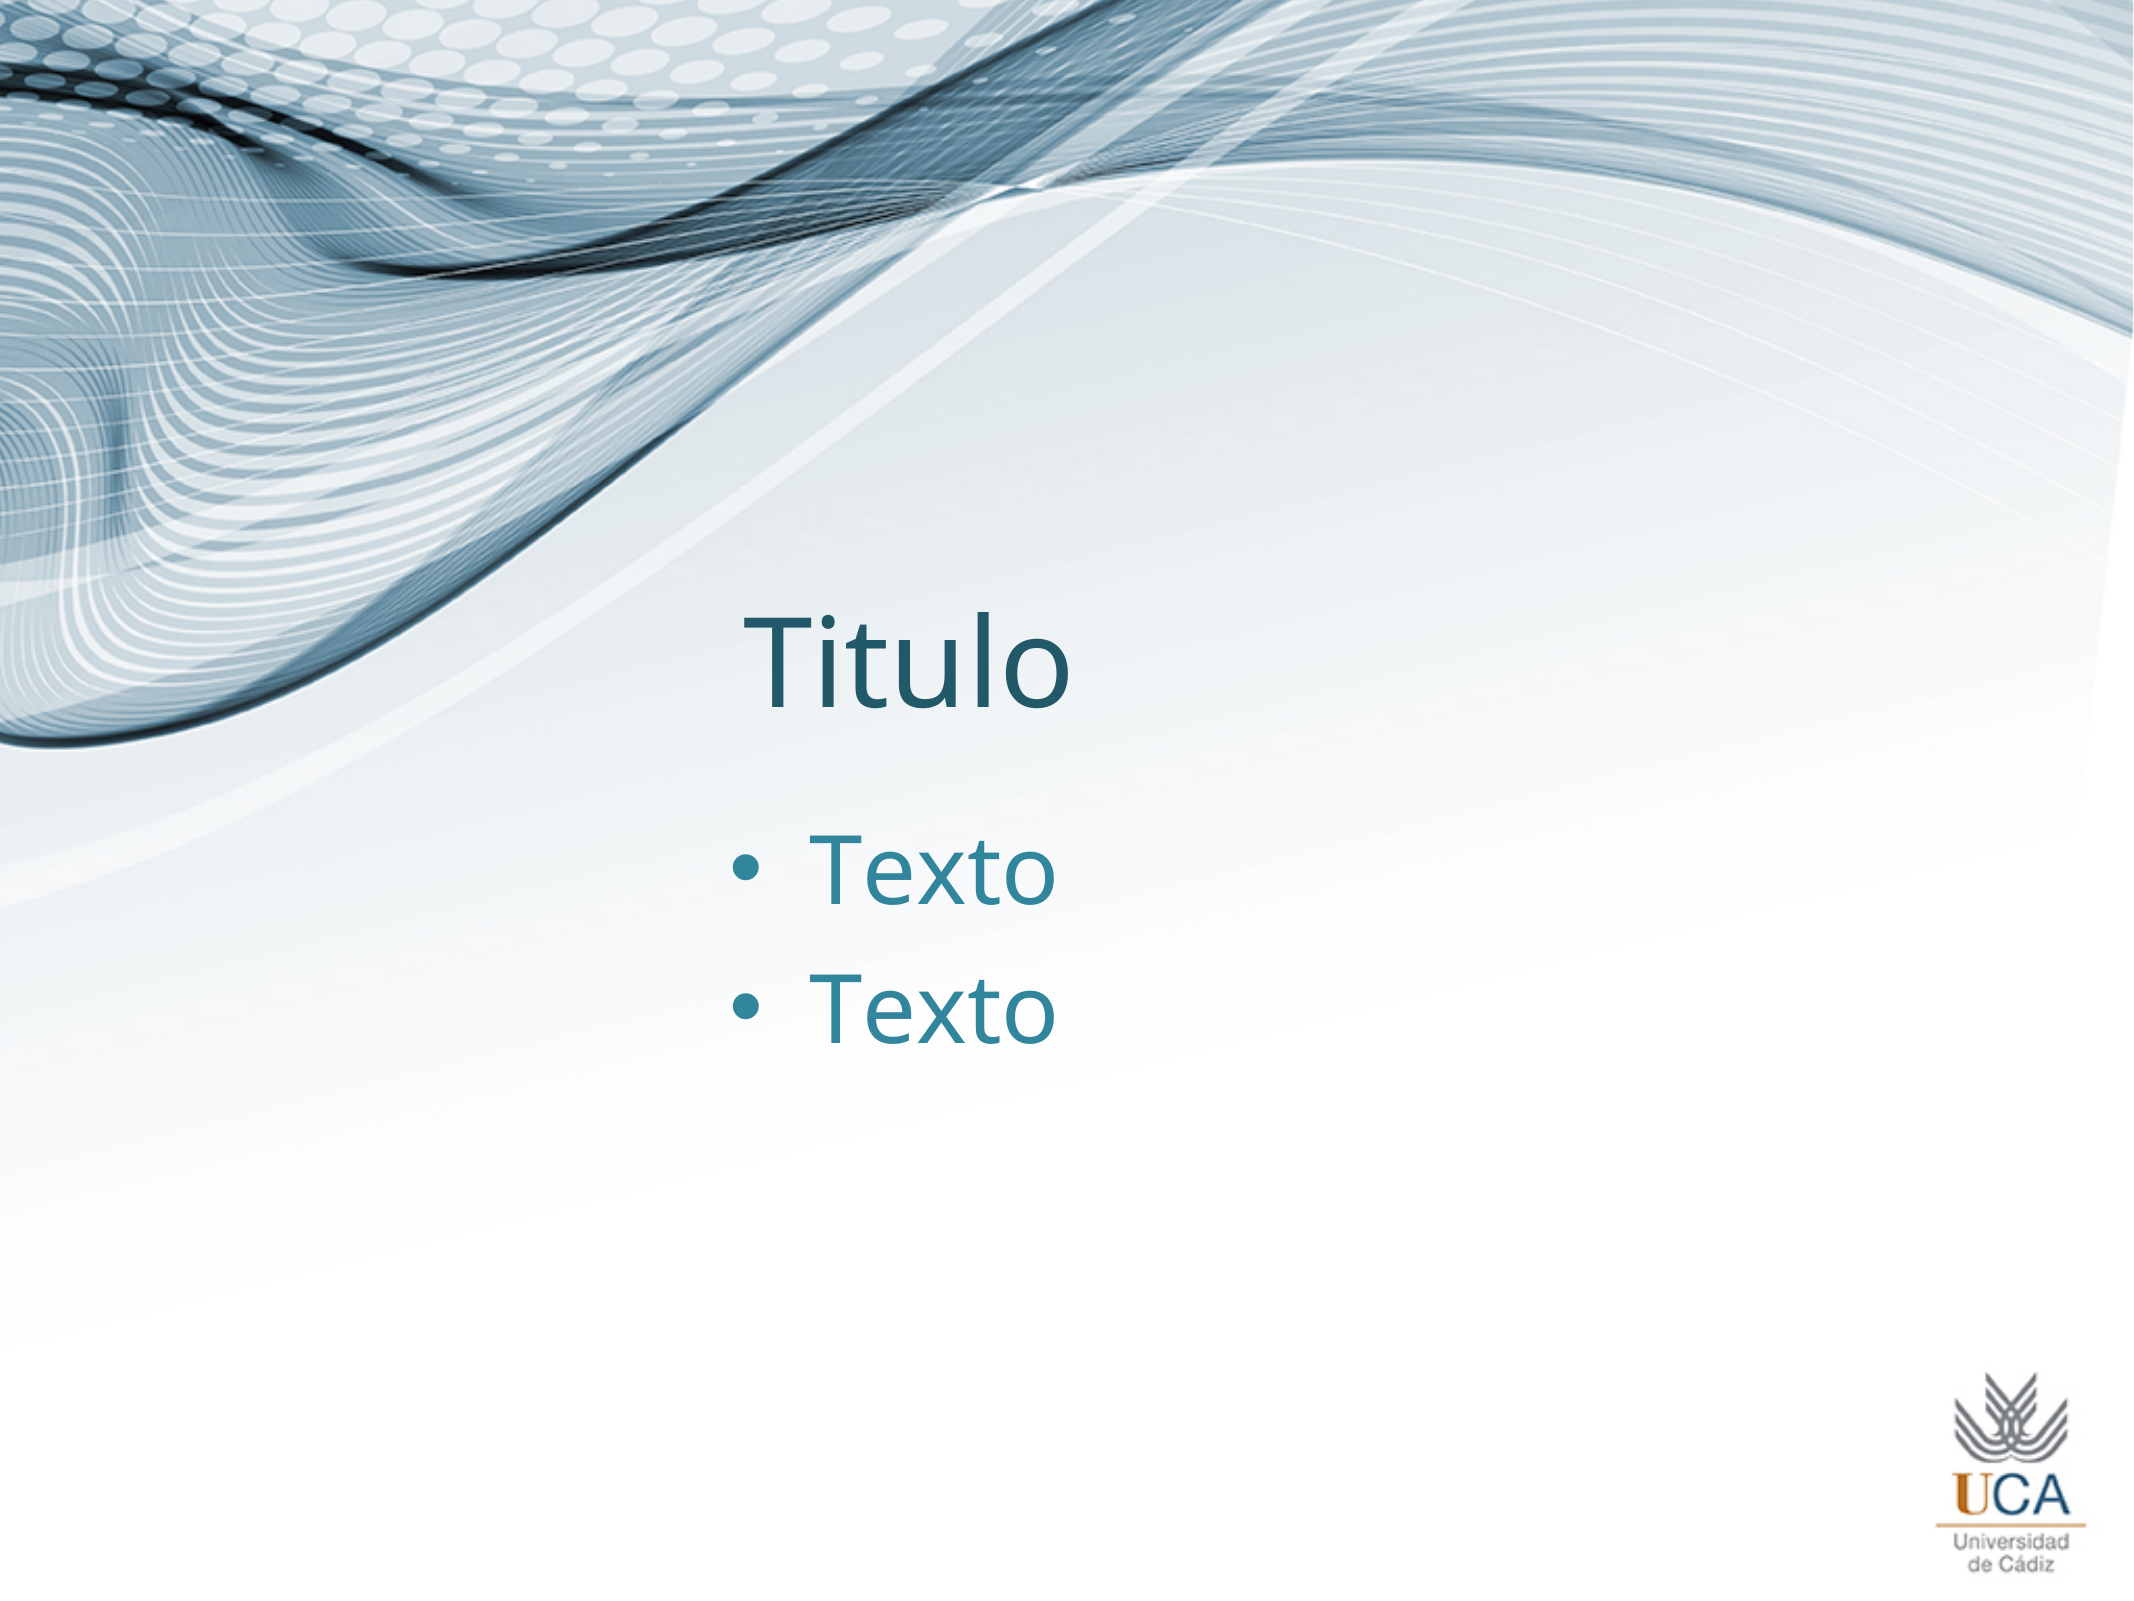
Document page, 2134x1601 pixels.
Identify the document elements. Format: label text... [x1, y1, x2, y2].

list Texto Texto [708, 797, 1871, 1228]
text_box Titulo [721, 568, 1156, 748]
picture [0, 0, 2134, 1601]
